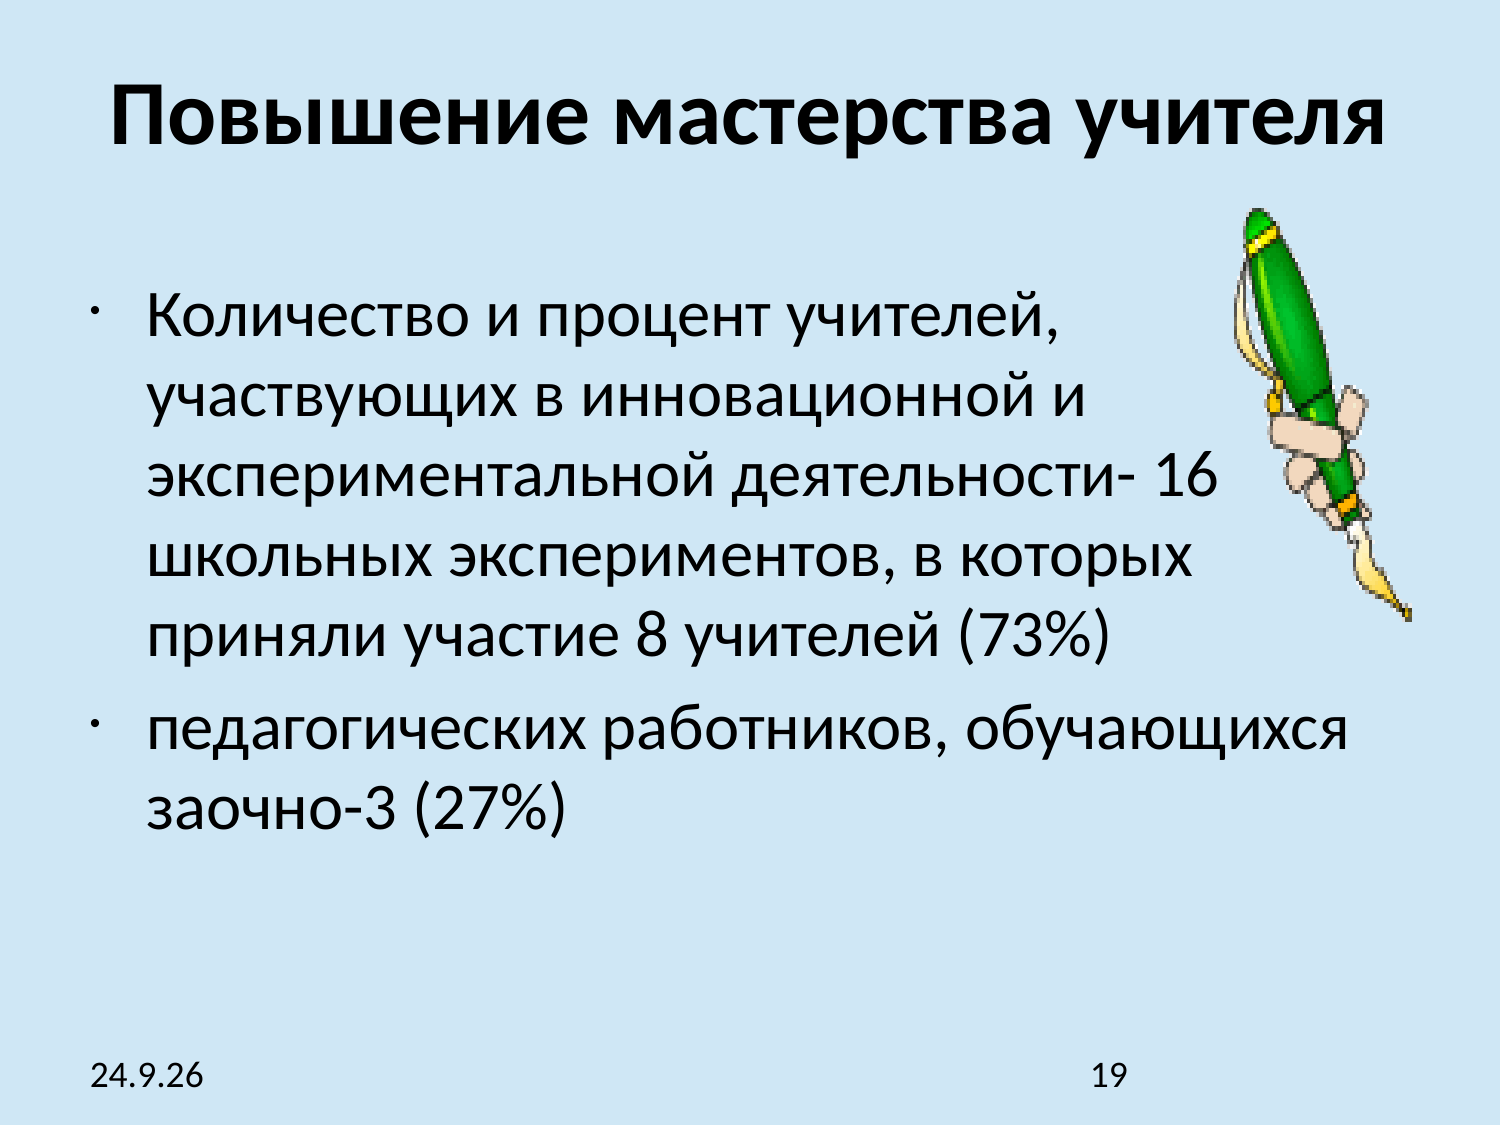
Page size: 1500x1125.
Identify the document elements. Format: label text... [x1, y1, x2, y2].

slide_number 29.4.19 [75, 1042, 425, 1103]
picture [1234, 208, 1412, 622]
list Количество и процент учителей, участвующих в инновационной и экспериментальной деятельности- 16 школьных экспериментов, в которых приняли участие 8 учителей (73%) педагогических работников, обучающихся заочно-3 (27%) [75, 262, 1425, 1005]
slide_number <номер> [1074, 1042, 1425, 1103]
title Повышение мастерства учителя [75, 45, 1425, 233]
